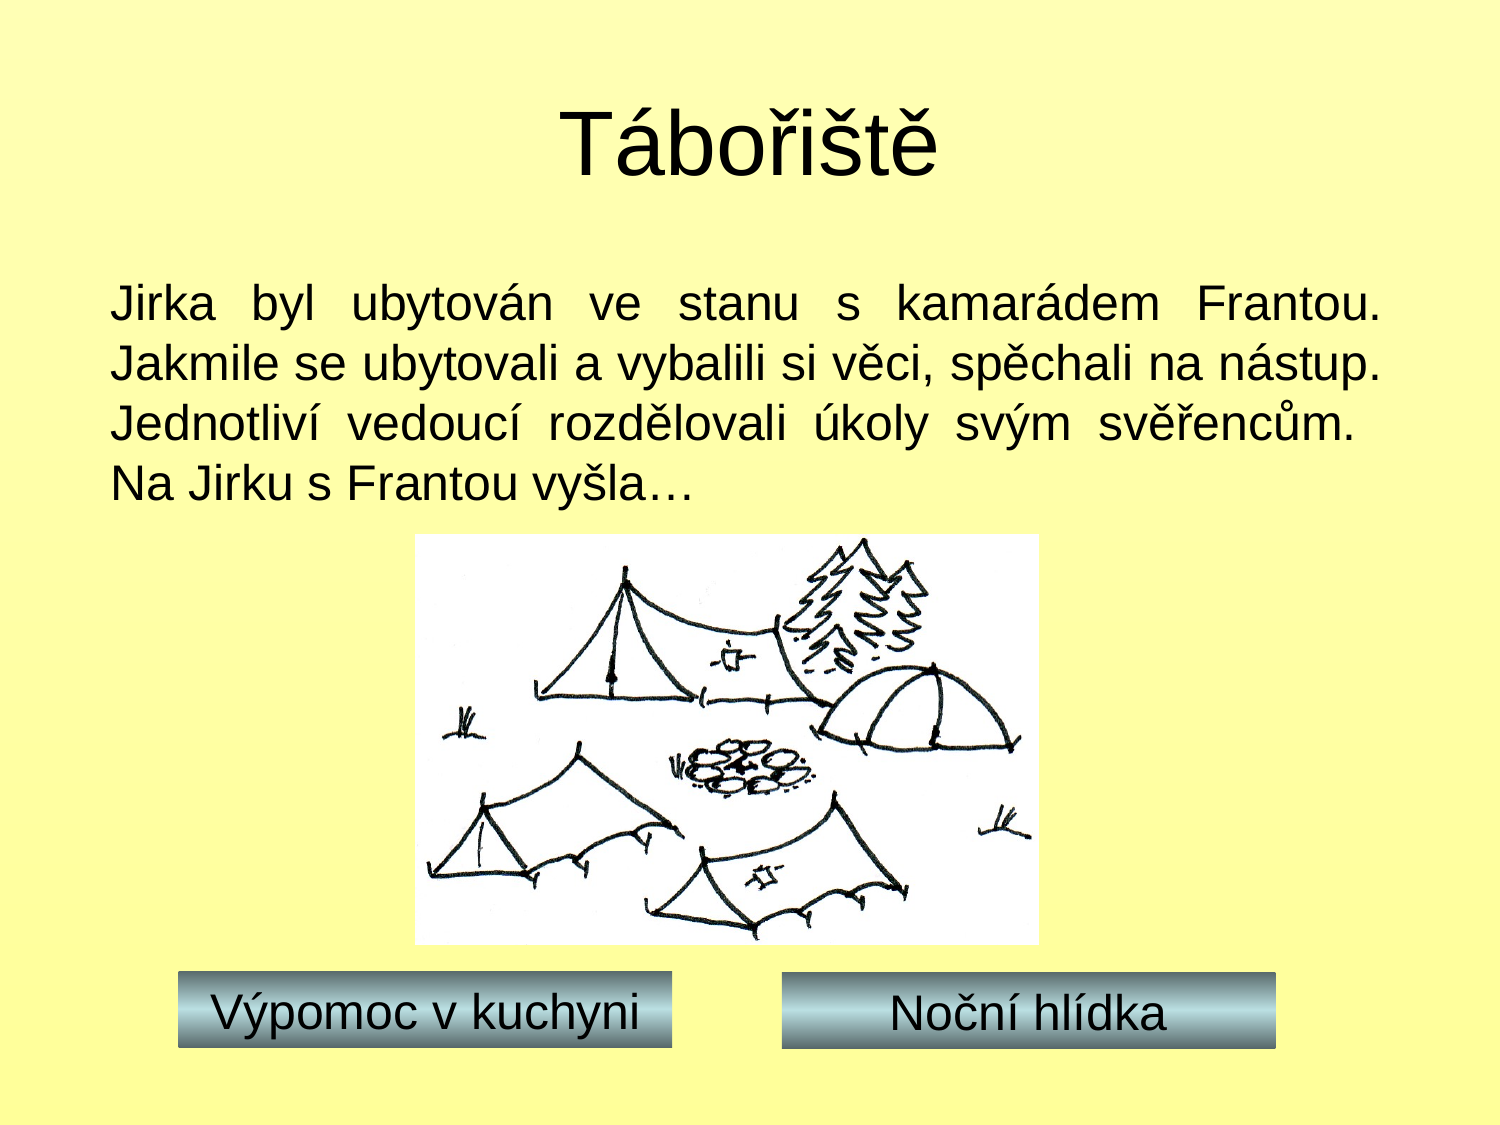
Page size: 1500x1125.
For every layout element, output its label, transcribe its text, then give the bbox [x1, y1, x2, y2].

title Tábořiště [75, 45, 1426, 233]
text_box Výpomoc v kuchyni [178, 971, 673, 1048]
text_box Noční hlídka [781, 972, 1276, 1049]
picture [415, 534, 1039, 945]
text_box Jirka byl ubytován ve stanu s kamarádem Frantou. Jakmile se ubytovali a vybalili si věci, spěchali na nástup. Jednotliví vedoucí rozdělovali úkoly svým svěřencům. Na Jirku s Frantou vyšla… [95, 262, 1398, 519]
